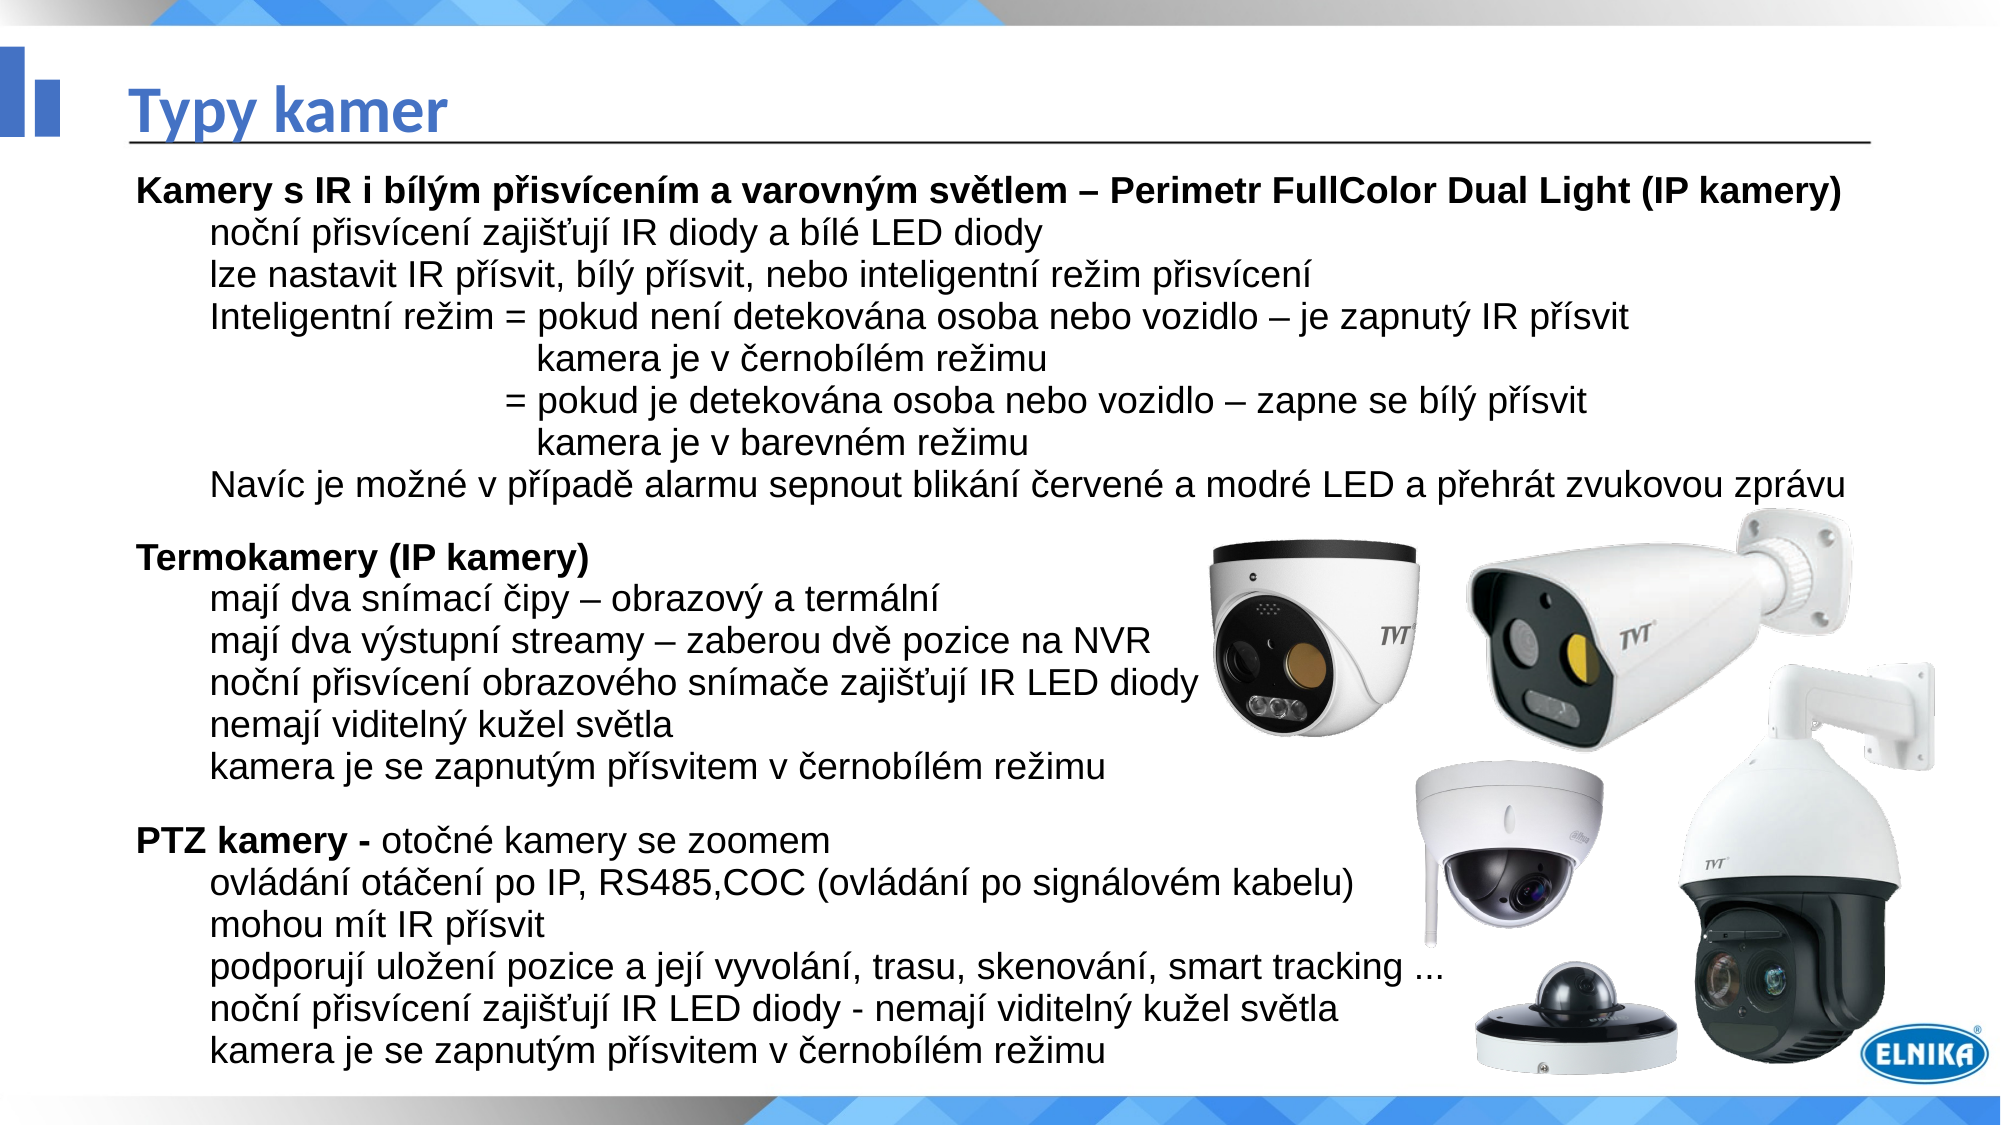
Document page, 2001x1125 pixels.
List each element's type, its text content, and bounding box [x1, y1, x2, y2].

text_box Kamery s IR i bílým přisvícením a varovným světlem – Perimetr FullColor Dual Light (IP kamery) noční přisvícení zajišťují IR diody a bílé LED diody lze nastavit IR přísvit, bílý přísvit, nebo inteligentní režim přisvícení Inteligentní režim = pokud není detekována osoba nebo vozidlo – je zapnutý IR přísvit kamera je v černobílém režimu = pokud je detekována osoba nebo vozidlo – zapne se bílý přísvit kamera je v barevném režimu Navíc je možné v případě alarmu sepnout blikání červené a modré LED a přehrát zvukovou zprávu [118, 159, 1890, 686]
text_box Termokamery (IP kamery) mají dva snímací čipy – obrazový a termální mají dva výstupní streamy – zaberou dvě pozice na NVR noční přisvícení obrazového snímače zajišťují IR LED diody nemají viditelný kužel světla kamera je se zapnutým přísvitem v černobílém režimu [118, 686, 1359, 809]
text_box Typy kamer [78, 58, 1152, 154]
picture [0, 0, 2001, 1125]
text_box PTZ kamery - otočné kamery se zoomem ovládání otáčení po IP, RS485,COC (ovládání po signálovém kabelu) mohou mít IR přísvit podporují uložení pozice a její vyvolání, trasu, skenování, smart tracking ... noční přisvícení zajišťují IR LED diody - nemají viditelný kužel světla kamera je se zapnutým přísvitem v černobílém režimu [118, 809, 1440, 1125]
